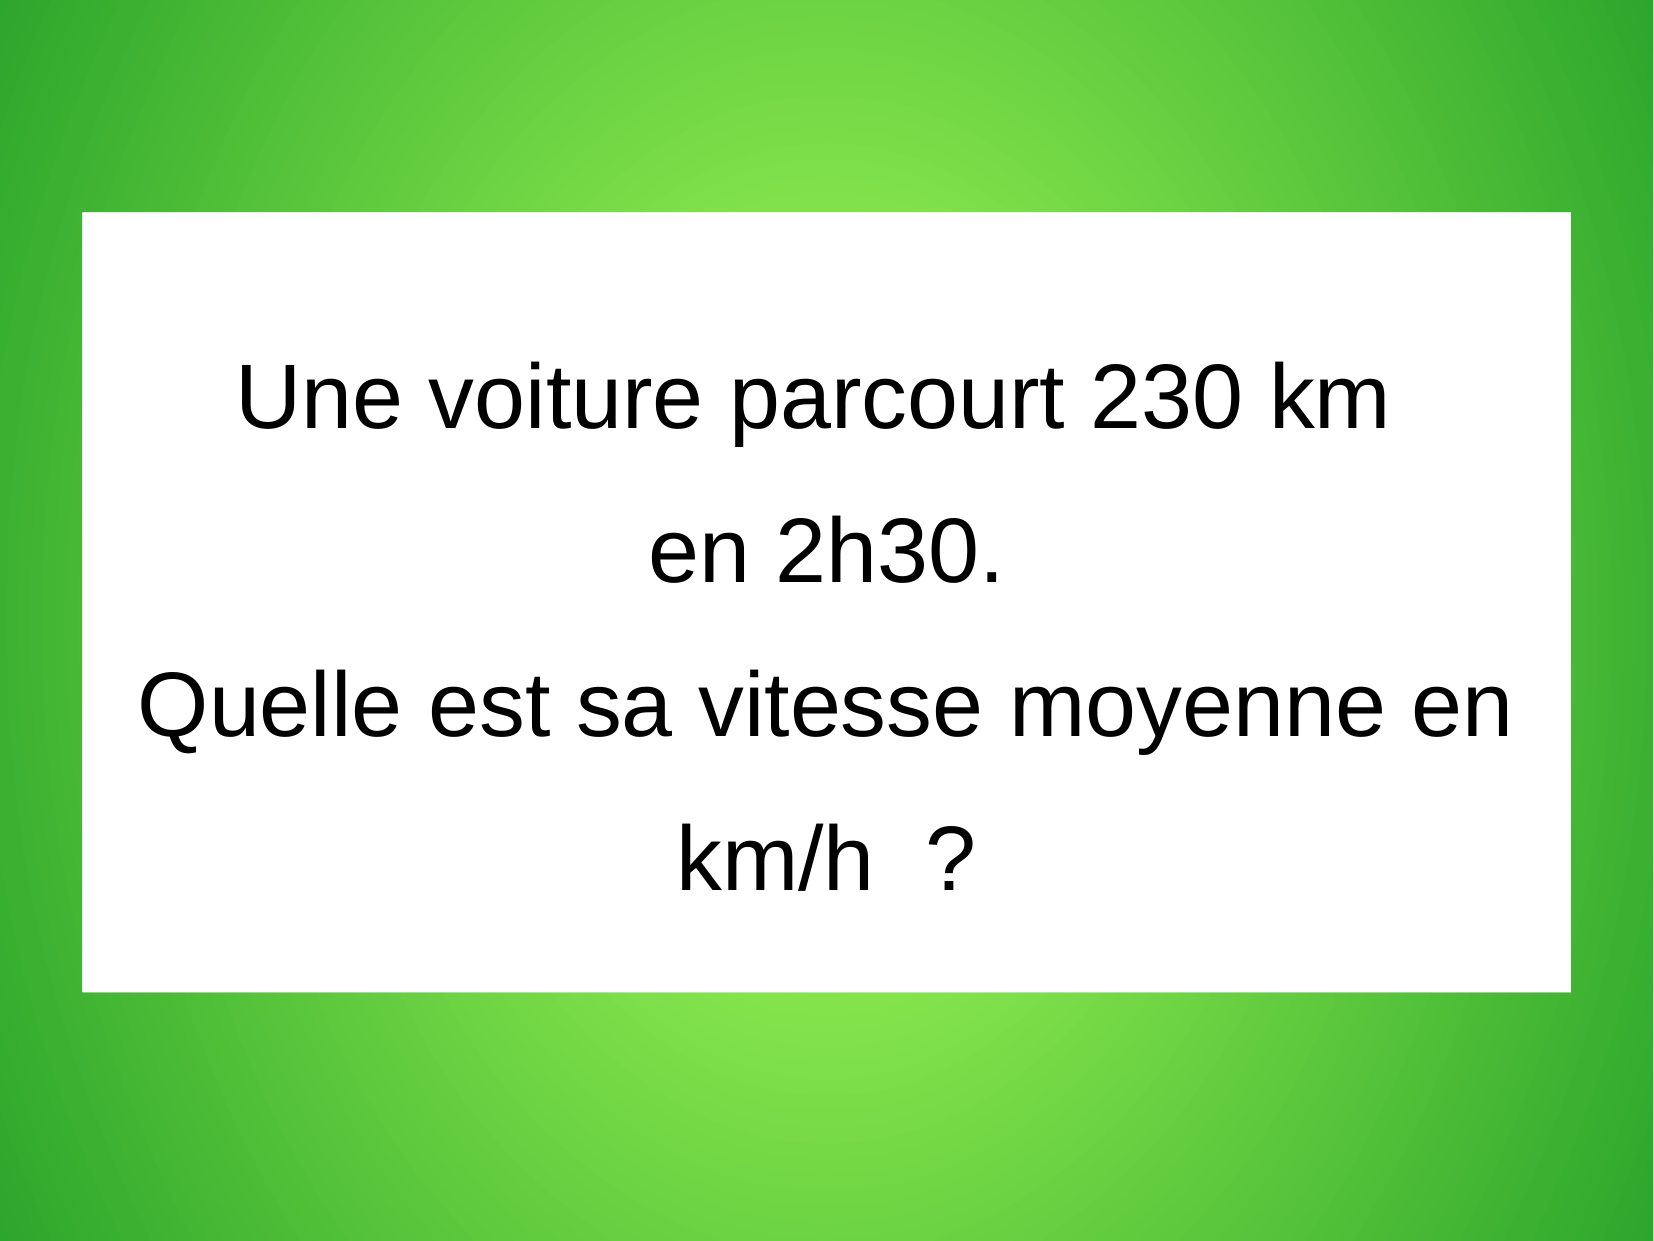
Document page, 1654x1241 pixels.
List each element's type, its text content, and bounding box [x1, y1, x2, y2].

text_box Une voiture parcourt 230 km en 2h30. Quelle est sa vitesse moyenne en km/h ? [82, 212, 1571, 993]
picture [0, 0, 1654, 1241]
